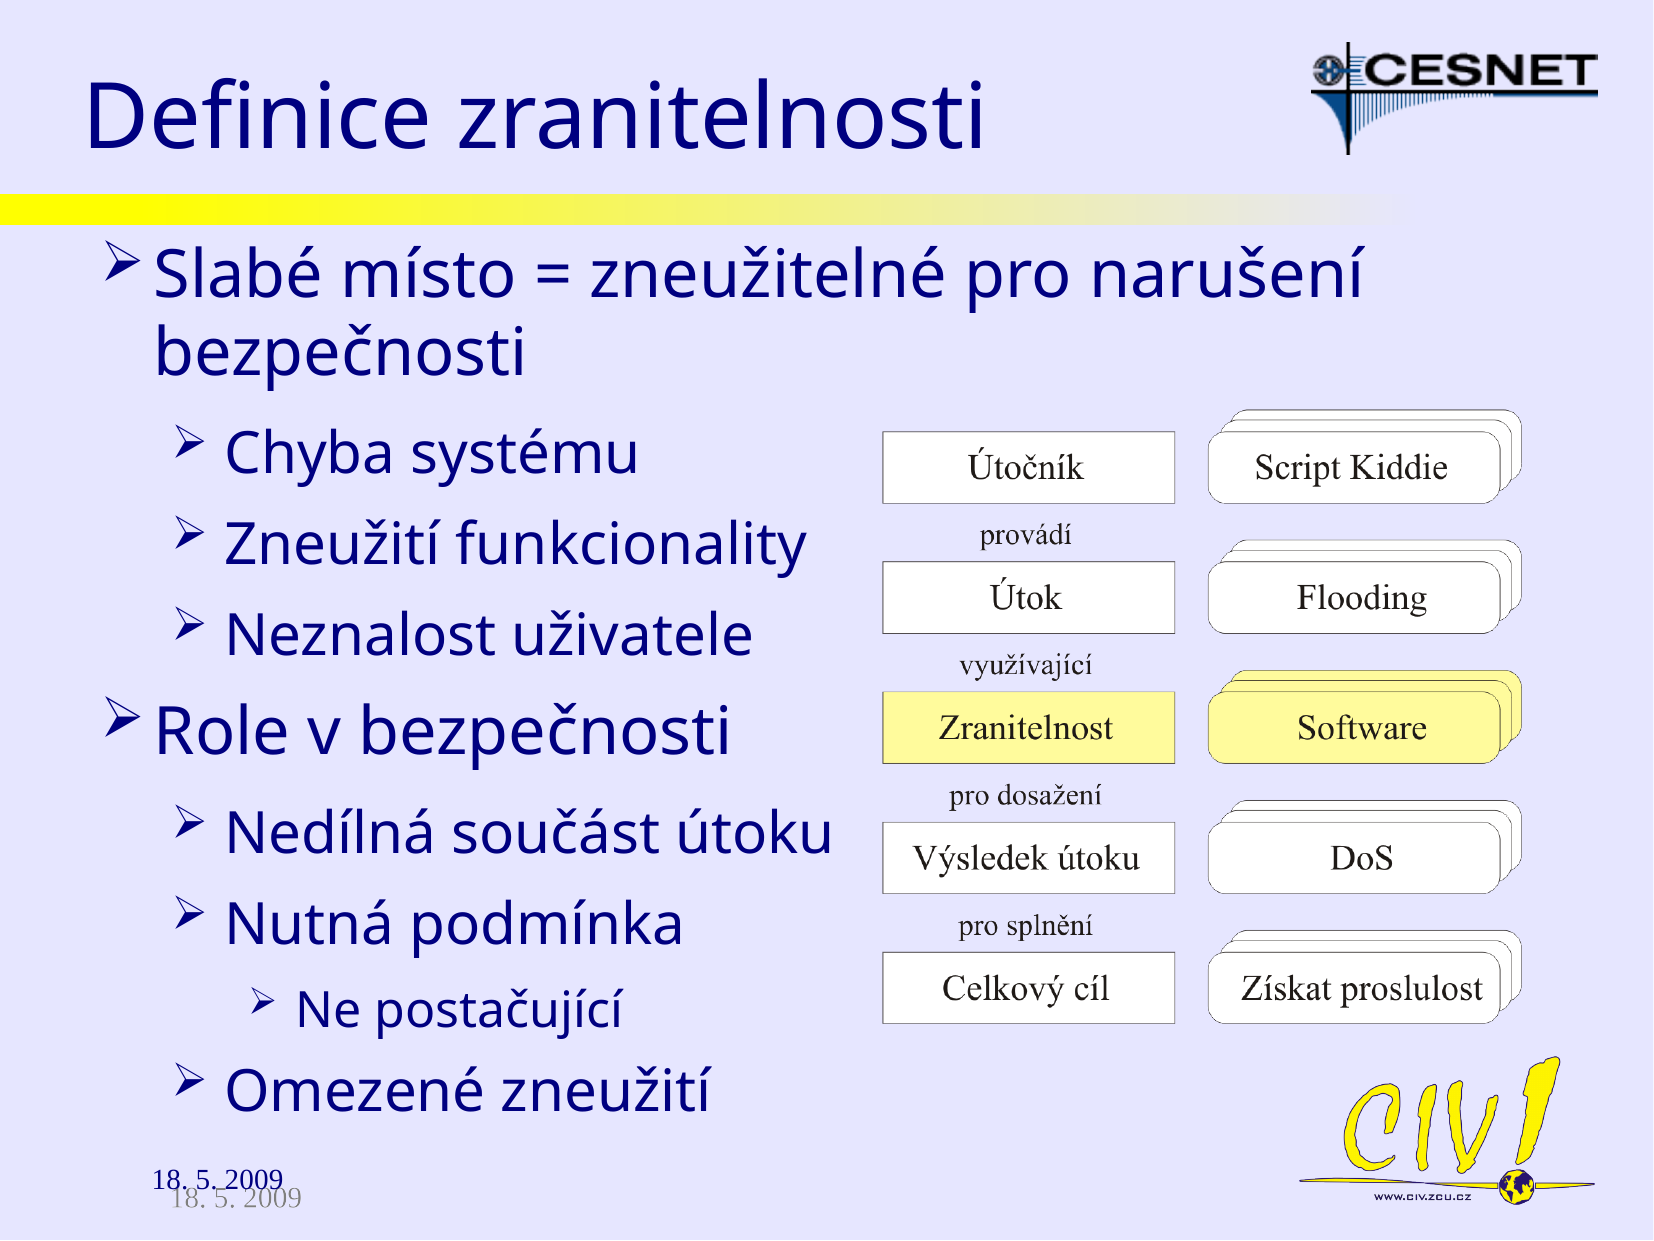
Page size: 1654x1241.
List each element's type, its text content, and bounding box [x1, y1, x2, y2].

picture [882, 409, 1522, 1024]
picture [1311, 42, 1598, 155]
picture [1299, 1056, 1595, 1205]
title Definice zranitelnosti [82, 49, 1571, 178]
list Slabé místo = zneužitelné pro narušení bezpečnosti Chyba systému Zneužití funkcionality Neznalost uživatele Role v bezpečnosti Nedílná součást útoku Nutná podmínka Ne postačující Omezené zneužití [82, 236, 1571, 1140]
